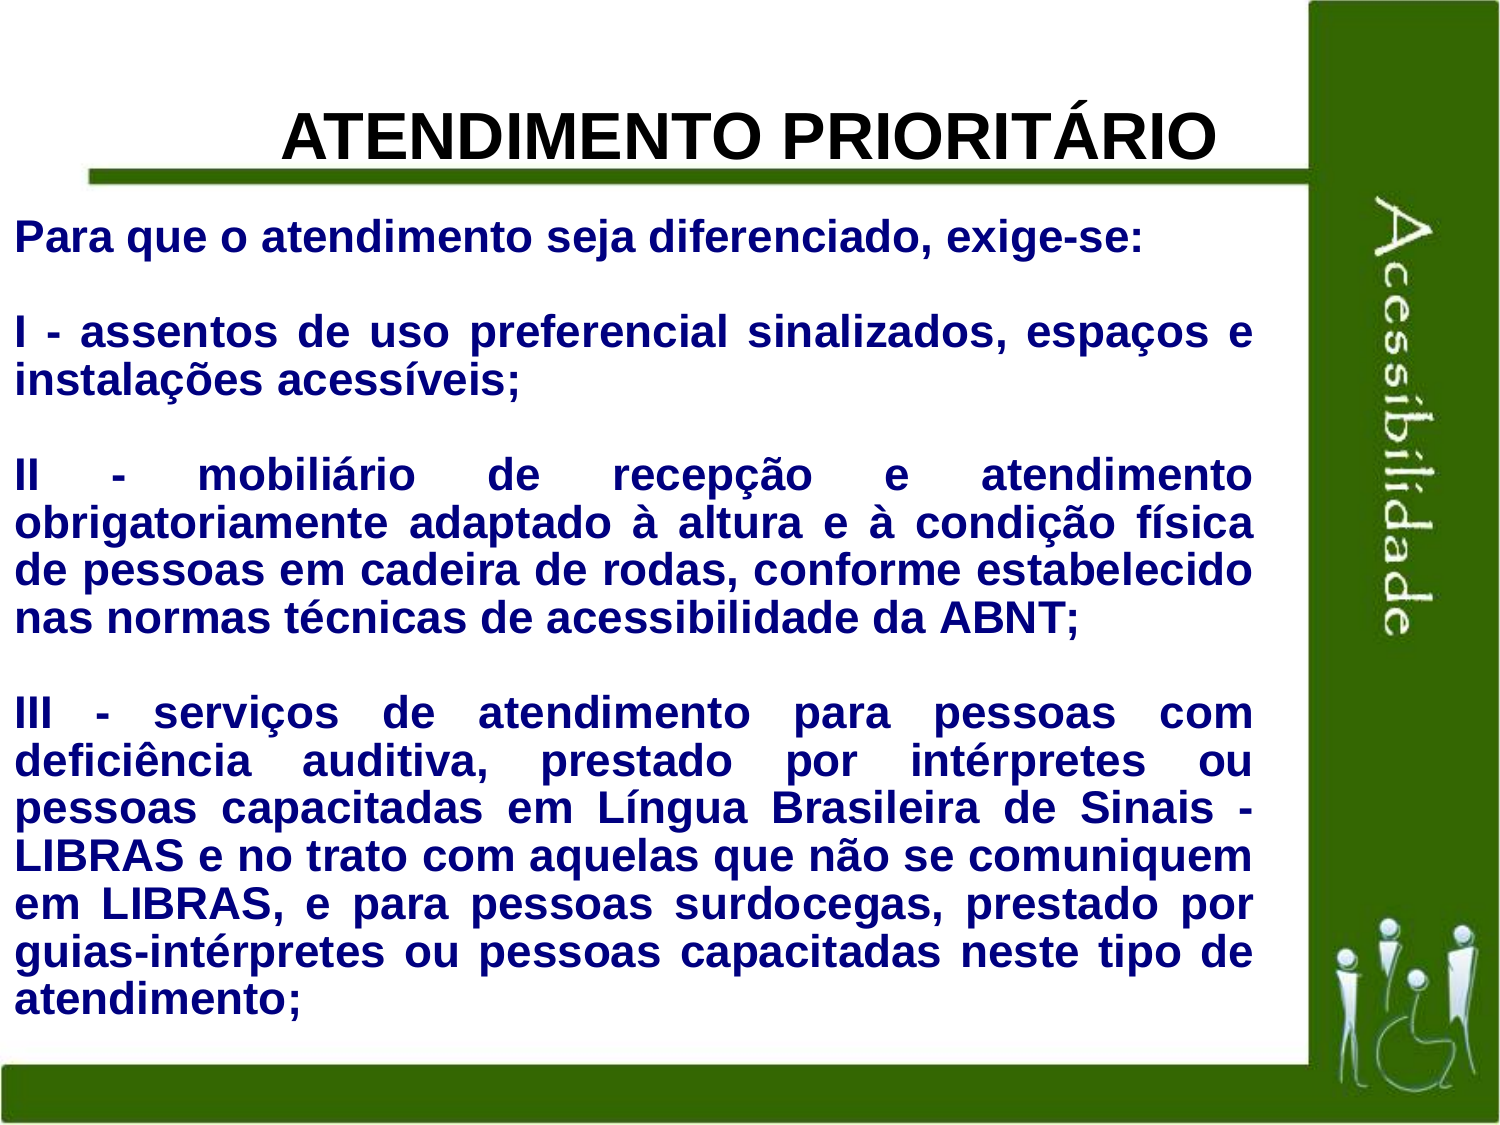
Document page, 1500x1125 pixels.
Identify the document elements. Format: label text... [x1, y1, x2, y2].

chart [1270, 262, 1425, 930]
text_box Para que o atendimento seja diferenciado, exige-se: I - assentos de uso preferencial sinalizados, espaços e instalações acessíveis; II - mobiliário de recepção e atendimento obrigatoriamente adaptado à altura e à condição física de pessoas em cadeira de rodas, conforme estabelecido nas normas técnicas de acessibilidade da ABNT; III - serviços de atendimento para pessoas com deficiência auditiva, prestado por intérpretes ou pessoas capacitadas em Língua Brasileira de Sinais - LIBRAS e no trato com aquelas que não se comuniquem em LIBRAS, e para pessoas surdocegas, prestado por guias-intérpretes ou pessoas capacitadas neste tipo de atendimento; [0, 206, 1270, 1125]
title ATENDIMENTO PRIORITÁRIO [75, 45, 1425, 233]
picture [0, 0, 1500, 1125]
